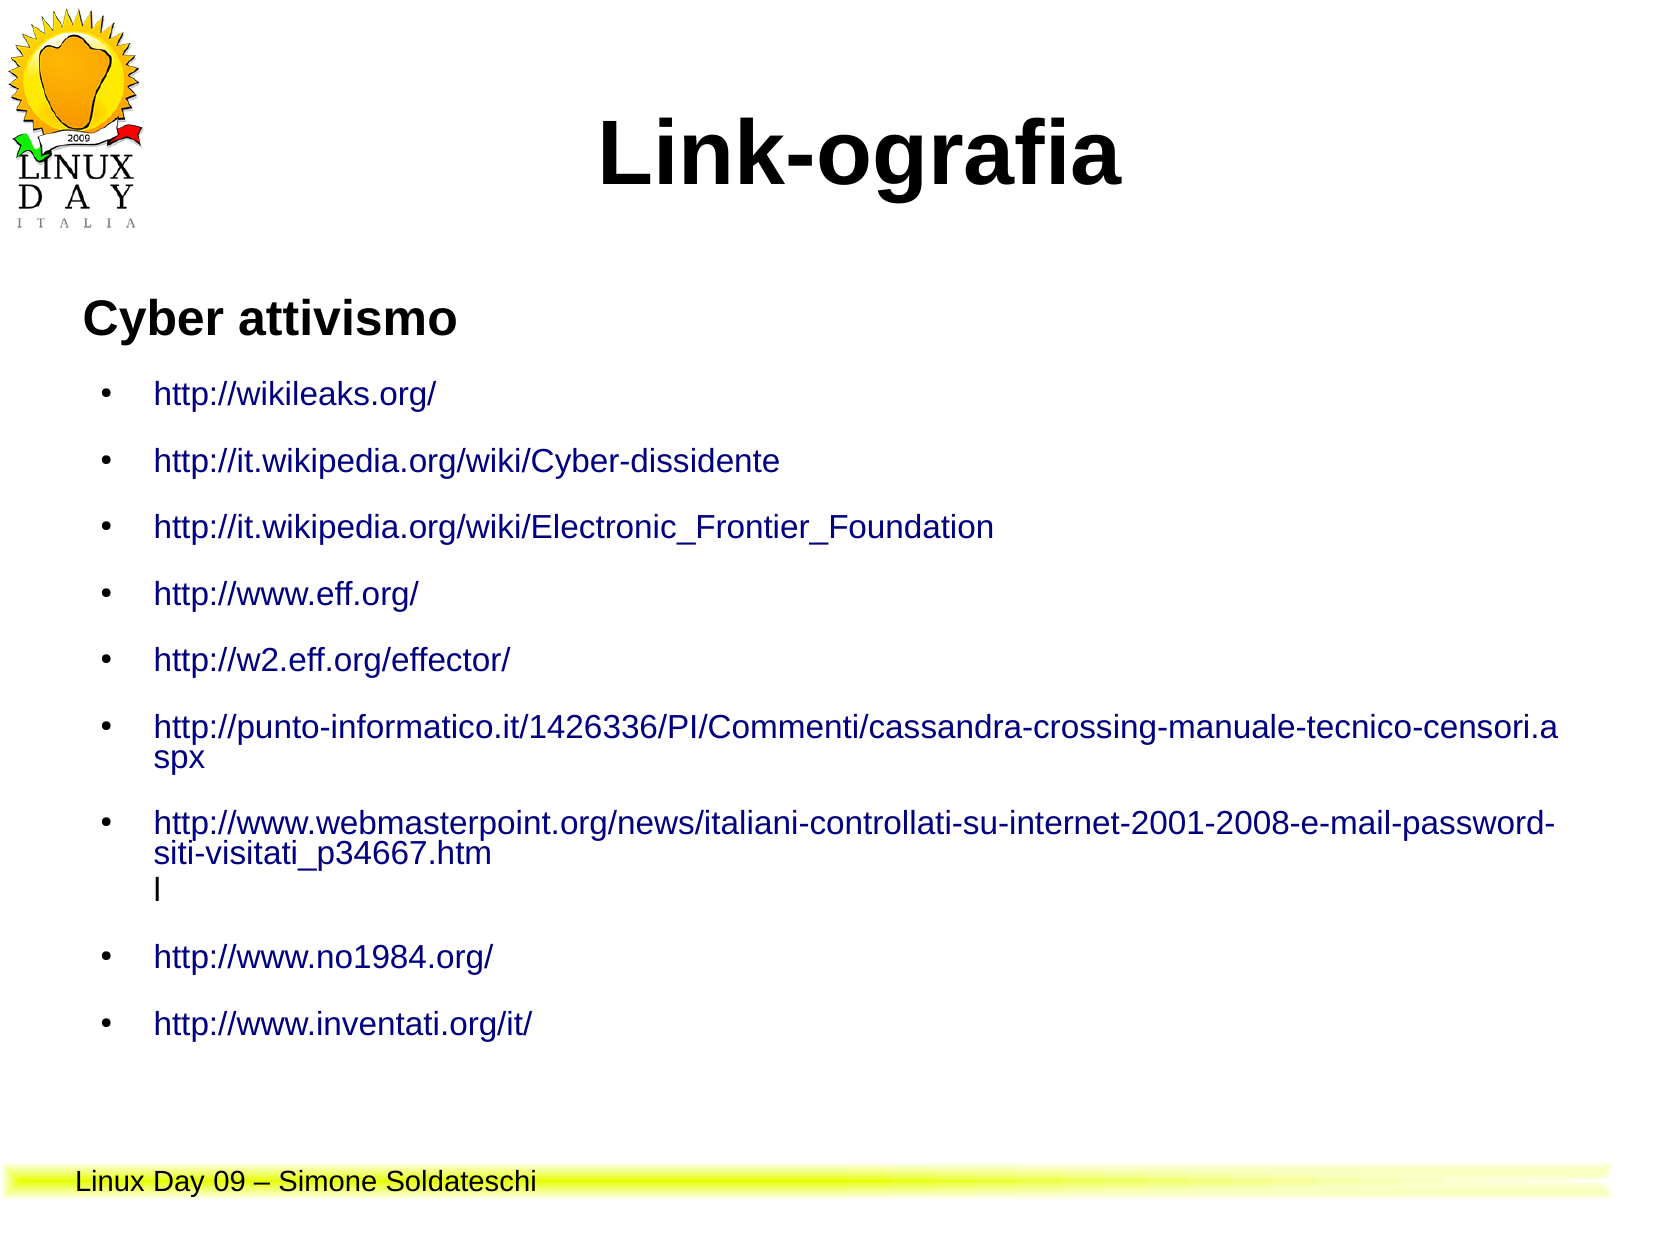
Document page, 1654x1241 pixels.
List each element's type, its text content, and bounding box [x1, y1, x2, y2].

title Link-ografia [150, 49, 1571, 257]
list Cyber attivismo http://wikileaks.org/ http://it.wikipedia.org/wiki/Cyber-dissidente http://it.wikipedia.org/wiki/Electronic_Frontier_Foundation http://www.eff.org/ http://w2.eff.org/effector/ http://punto-informatico.it/1426336/PI/Commenti/cassandra-crossing-manuale-tecnico-censori.aspx http://www.webmasterpoint.org/news/italiani-controllati-su-internet-2001-2008-e-mail-password-siti-visitati_p34667.html http://www.no1984.org/ http://www.inventati.org/it/ [82, 290, 1571, 1109]
picture [0, 0, 151, 235]
